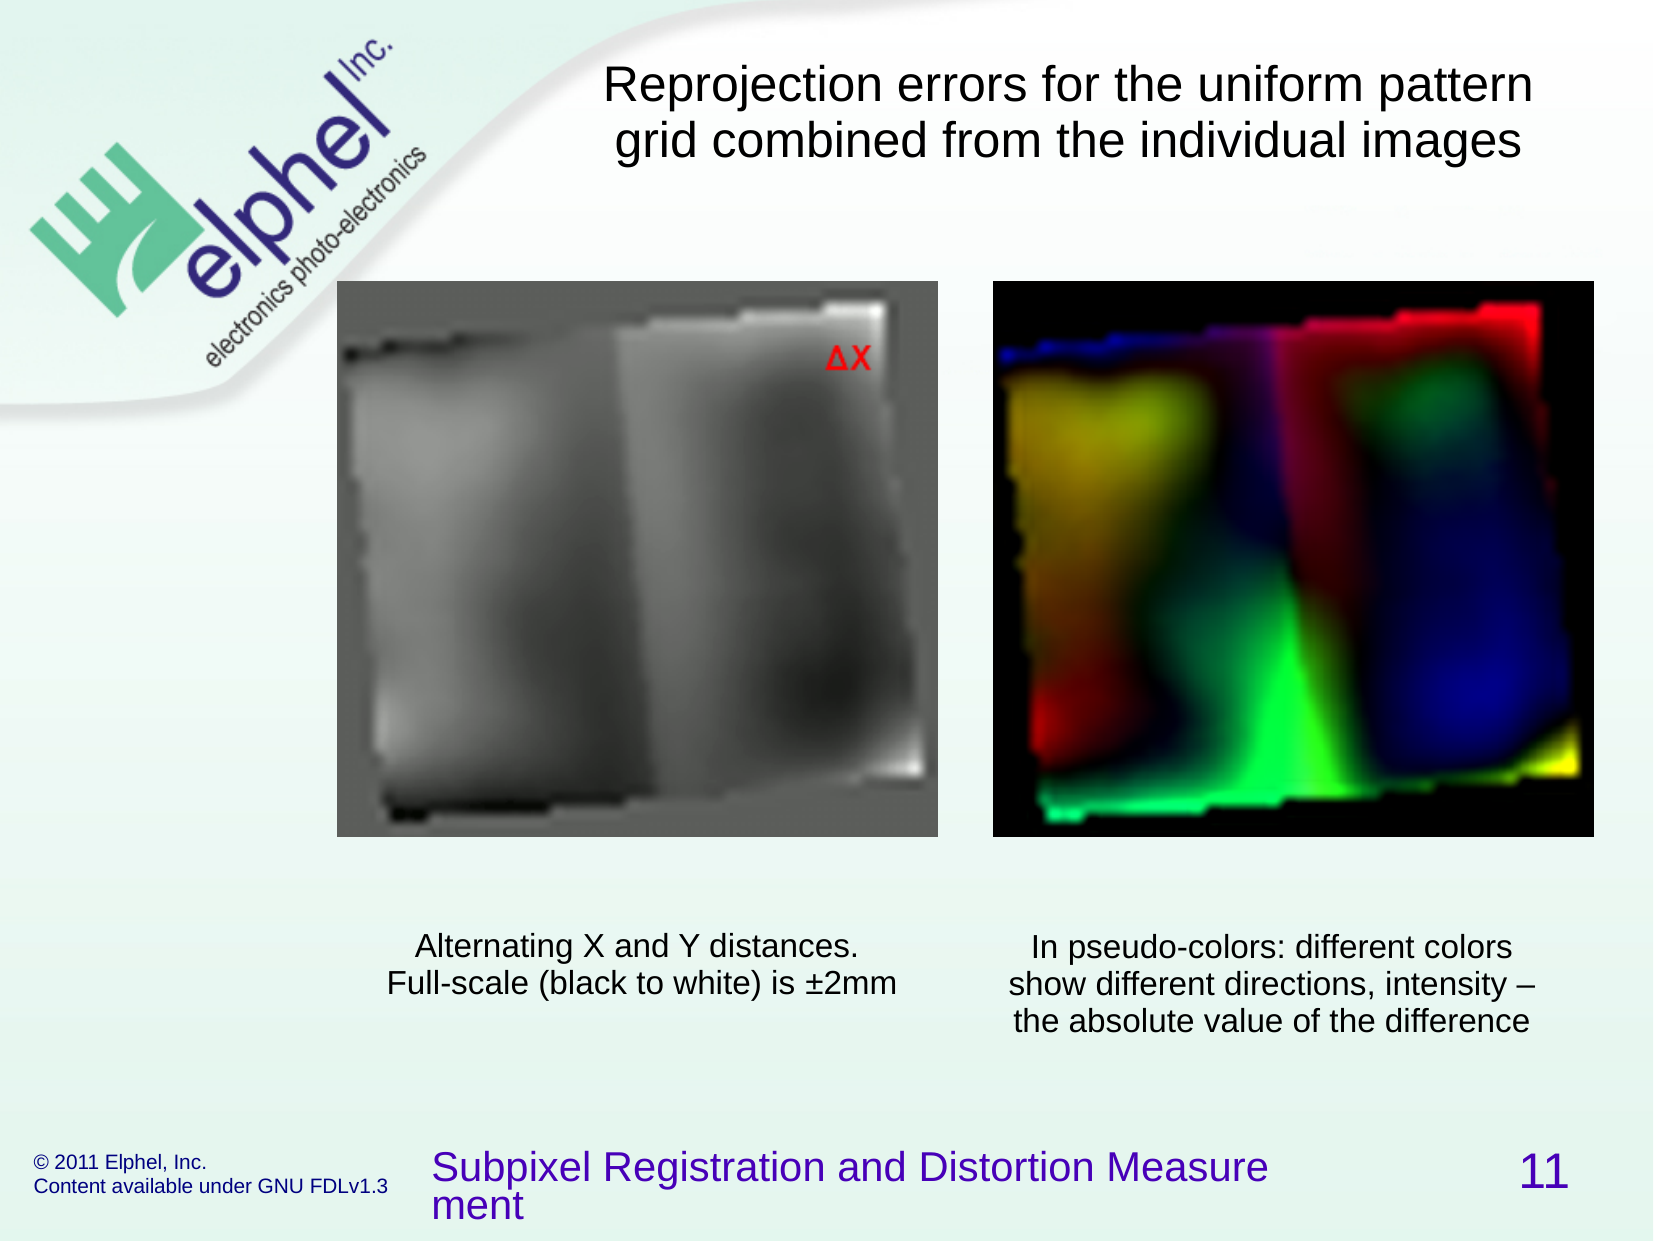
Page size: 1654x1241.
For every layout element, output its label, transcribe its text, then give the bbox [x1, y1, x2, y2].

title Reprojection errors for the uniform pattern grid combined from the individual images [562, 26, 1576, 199]
text_box In pseudo-colors: different colors show different directions, intensity – the absolute value of the difference [993, 920, 1576, 1071]
text_box Alternating X and Y distances. Full-scale (black to white) is ±2mm [337, 919, 938, 1009]
picture [0, 0, 1654, 1241]
